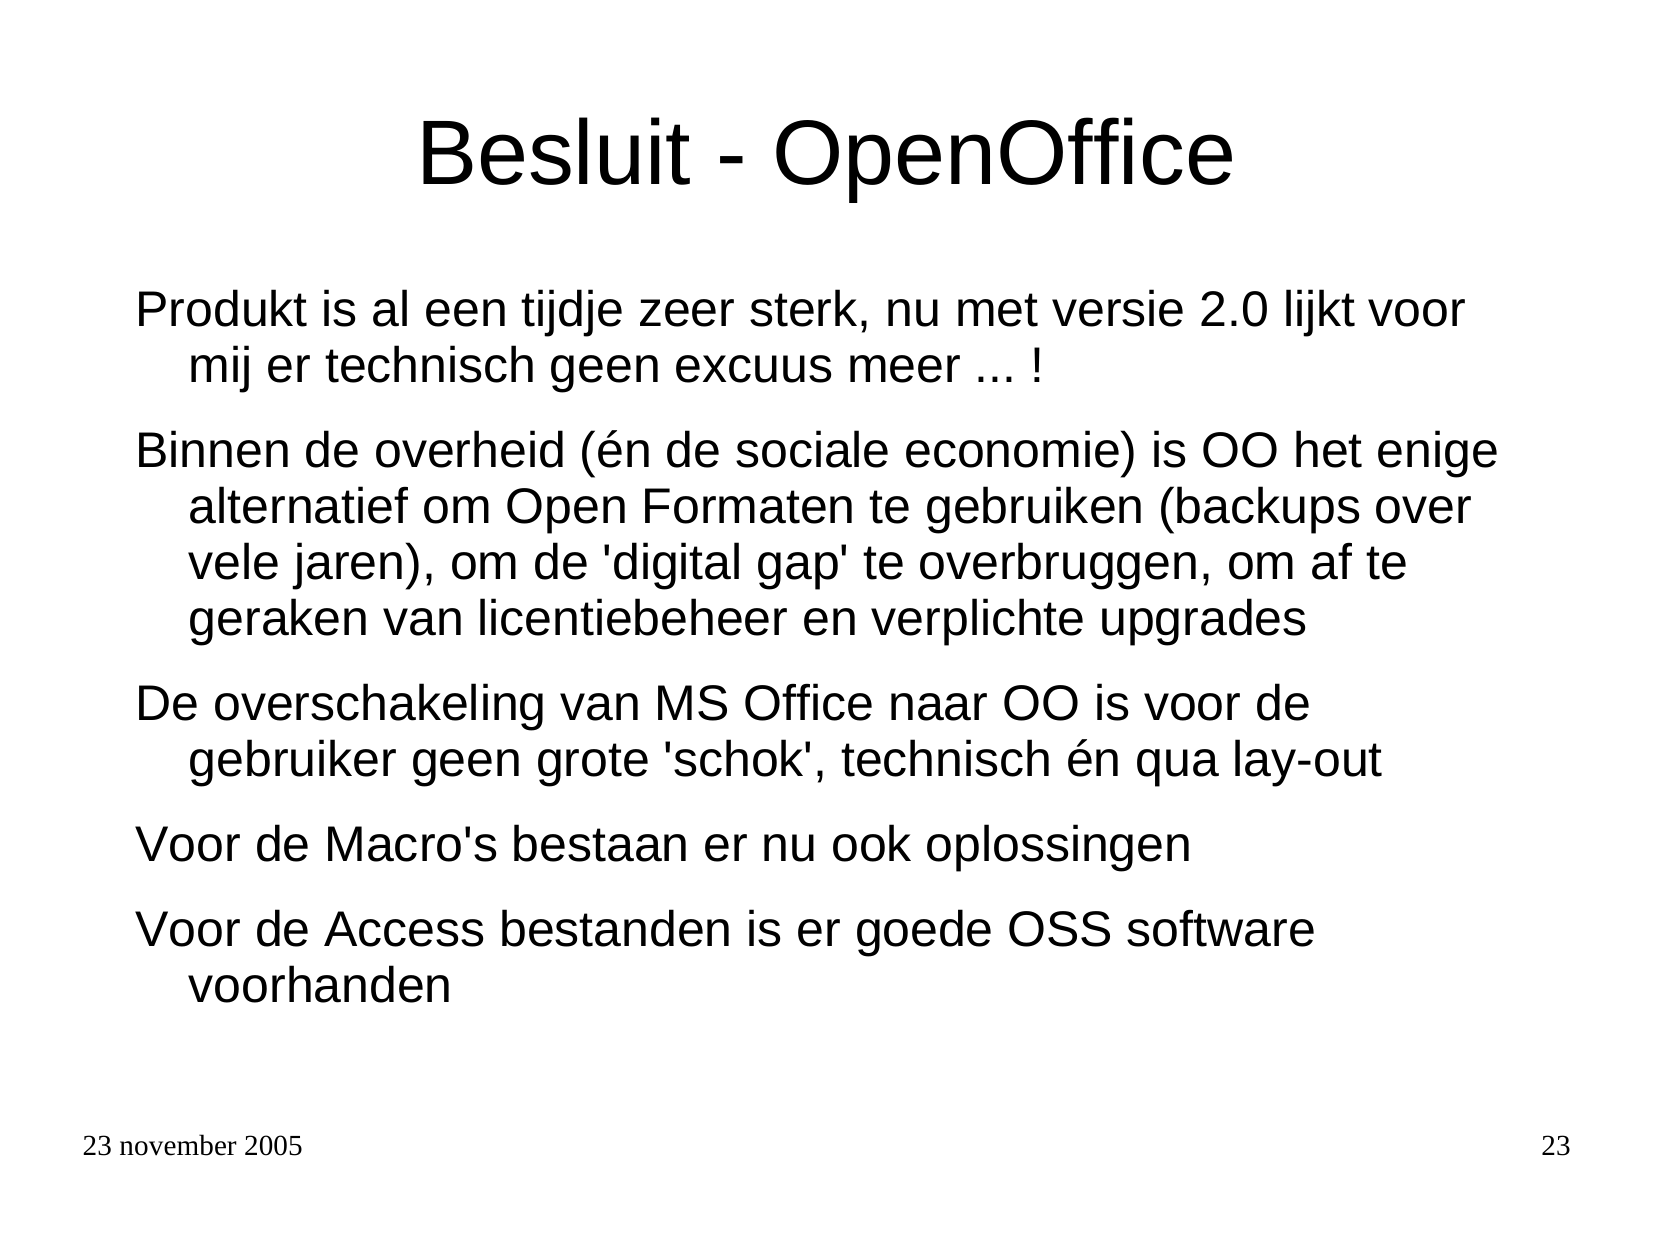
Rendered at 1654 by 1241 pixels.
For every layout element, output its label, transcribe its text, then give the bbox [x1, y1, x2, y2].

list Produkt is al een tijdje zeer sterk, nu met versie 2.0 lijkt voor mij er technisch geen excuus meer ... ! Binnen de overheid (én de sociale economie) is OO het enige alternatief om Open Formaten te gebruiken (backups over vele jaren), om de 'digital gap' te overbruggen, om af te geraken van licentiebeheer en verplichte upgrades De overschakeling van MS Office naar OO is voor de gebruiker geen grote 'schok', technisch én qua lay-out Voor de Macro's bestaan er nu ook oplossingen Voor de Access bestanden is er goede OSS software voorhanden [118, 281, 1531, 1063]
title Besluit - OpenOffice [82, 49, 1571, 257]
